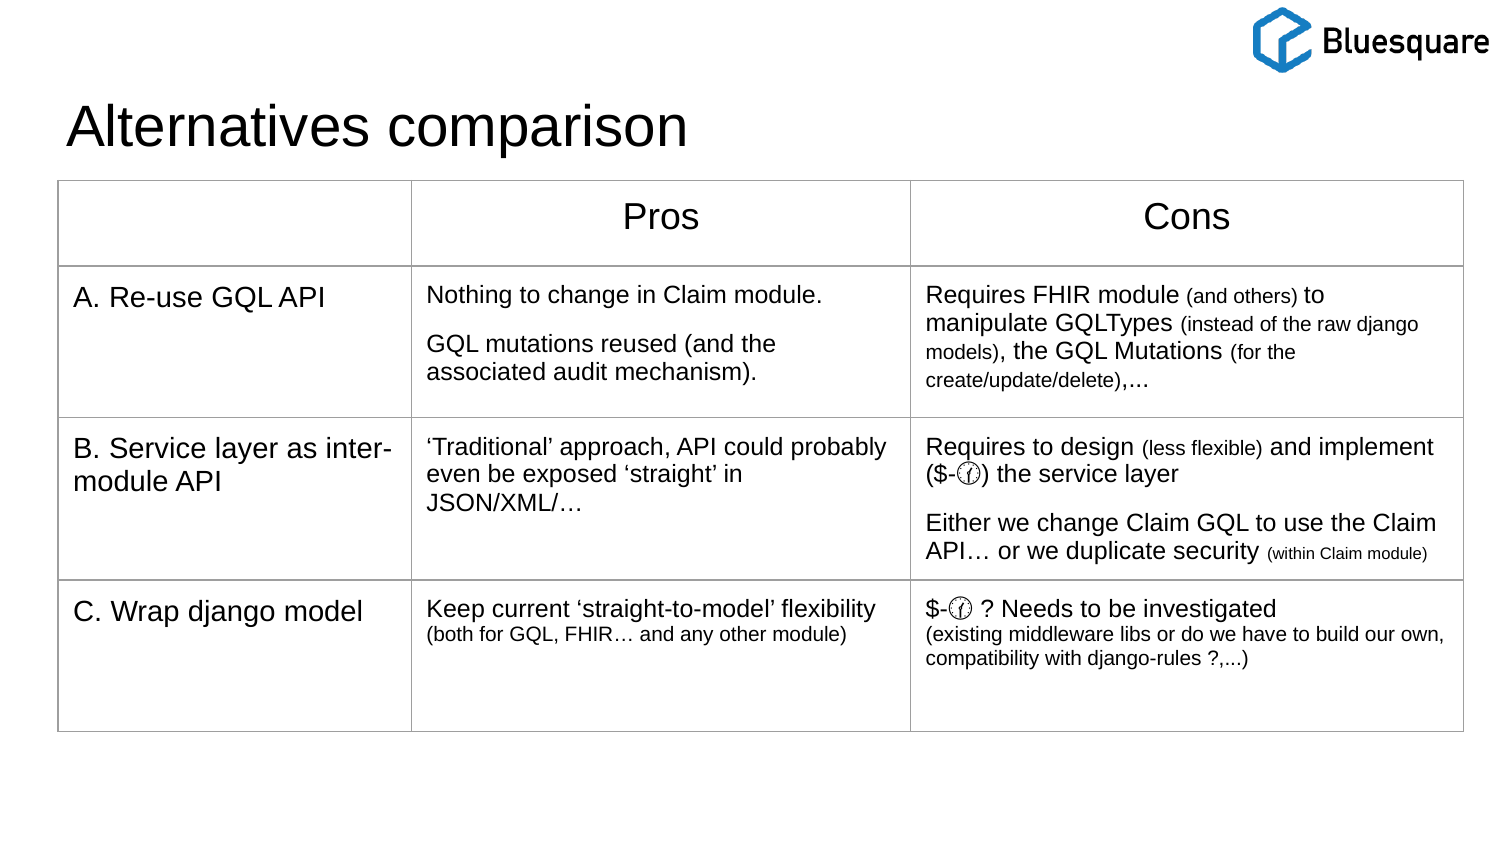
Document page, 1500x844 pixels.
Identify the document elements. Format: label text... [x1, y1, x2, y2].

table_cell Requires to design (less flexible) and implement ($-🕜) the service layer Either we change Claim GQL to use the Claim API… or we duplicate security (within Claim module) [911, 418, 1463, 579]
table_cell Keep current ‘straight-to-model’ flexibility (both for GQL, FHIR… and any other module) [412, 581, 910, 731]
table_cell A. Re-use GQL API [59, 267, 411, 417]
table_header Pros [412, 181, 910, 265]
title Alternatives comparison [51, 72, 1449, 167]
table_cell ‘Traditional’ approach, API could probably even be exposed ‘straight’ in JSON/XML/… [412, 418, 910, 579]
picture [1253, 7, 1489, 73]
table_cell C. Wrap django model [59, 581, 411, 731]
table_header [59, 181, 411, 265]
table_cell B. Service layer as inter-module API [59, 418, 411, 579]
table_header Cons [911, 181, 1463, 265]
table_cell Requires FHIR module (and others) to manipulate GQLTypes (instead of the raw django models), the GQL Mutations (for the create/update/delete),... [911, 267, 1463, 417]
table_cell $-🕜 ? Needs to be investigated (existing middleware libs or do we have to build our own, compatibility with django-rules ?,...) [911, 581, 1463, 731]
table_cell Nothing to change in Claim module. GQL mutations reused (and the associated audit mechanism). [412, 267, 910, 417]
